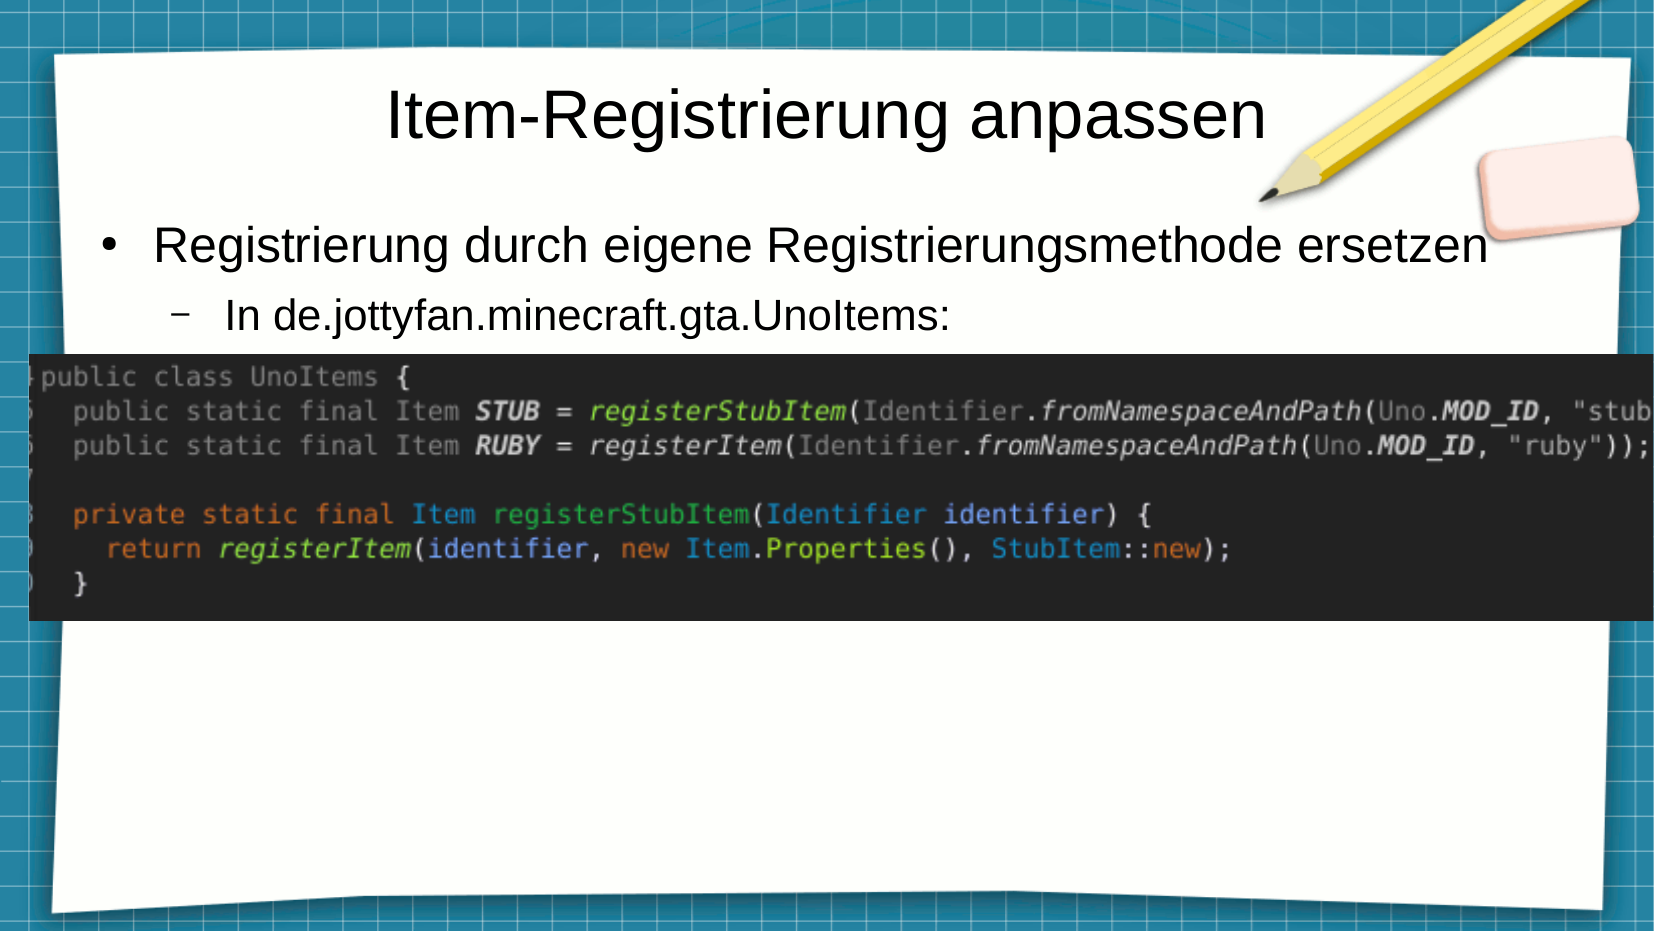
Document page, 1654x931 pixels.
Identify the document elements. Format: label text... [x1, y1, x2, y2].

picture [0, 0, 1654, 931]
title Item-Registrierung anpassen [82, 37, 1571, 193]
list Registrierung durch eigene Registrierungsmethode ersetzen In de.jottyfan.minecraft.gta.UnoItems: [82, 217, 1571, 354]
